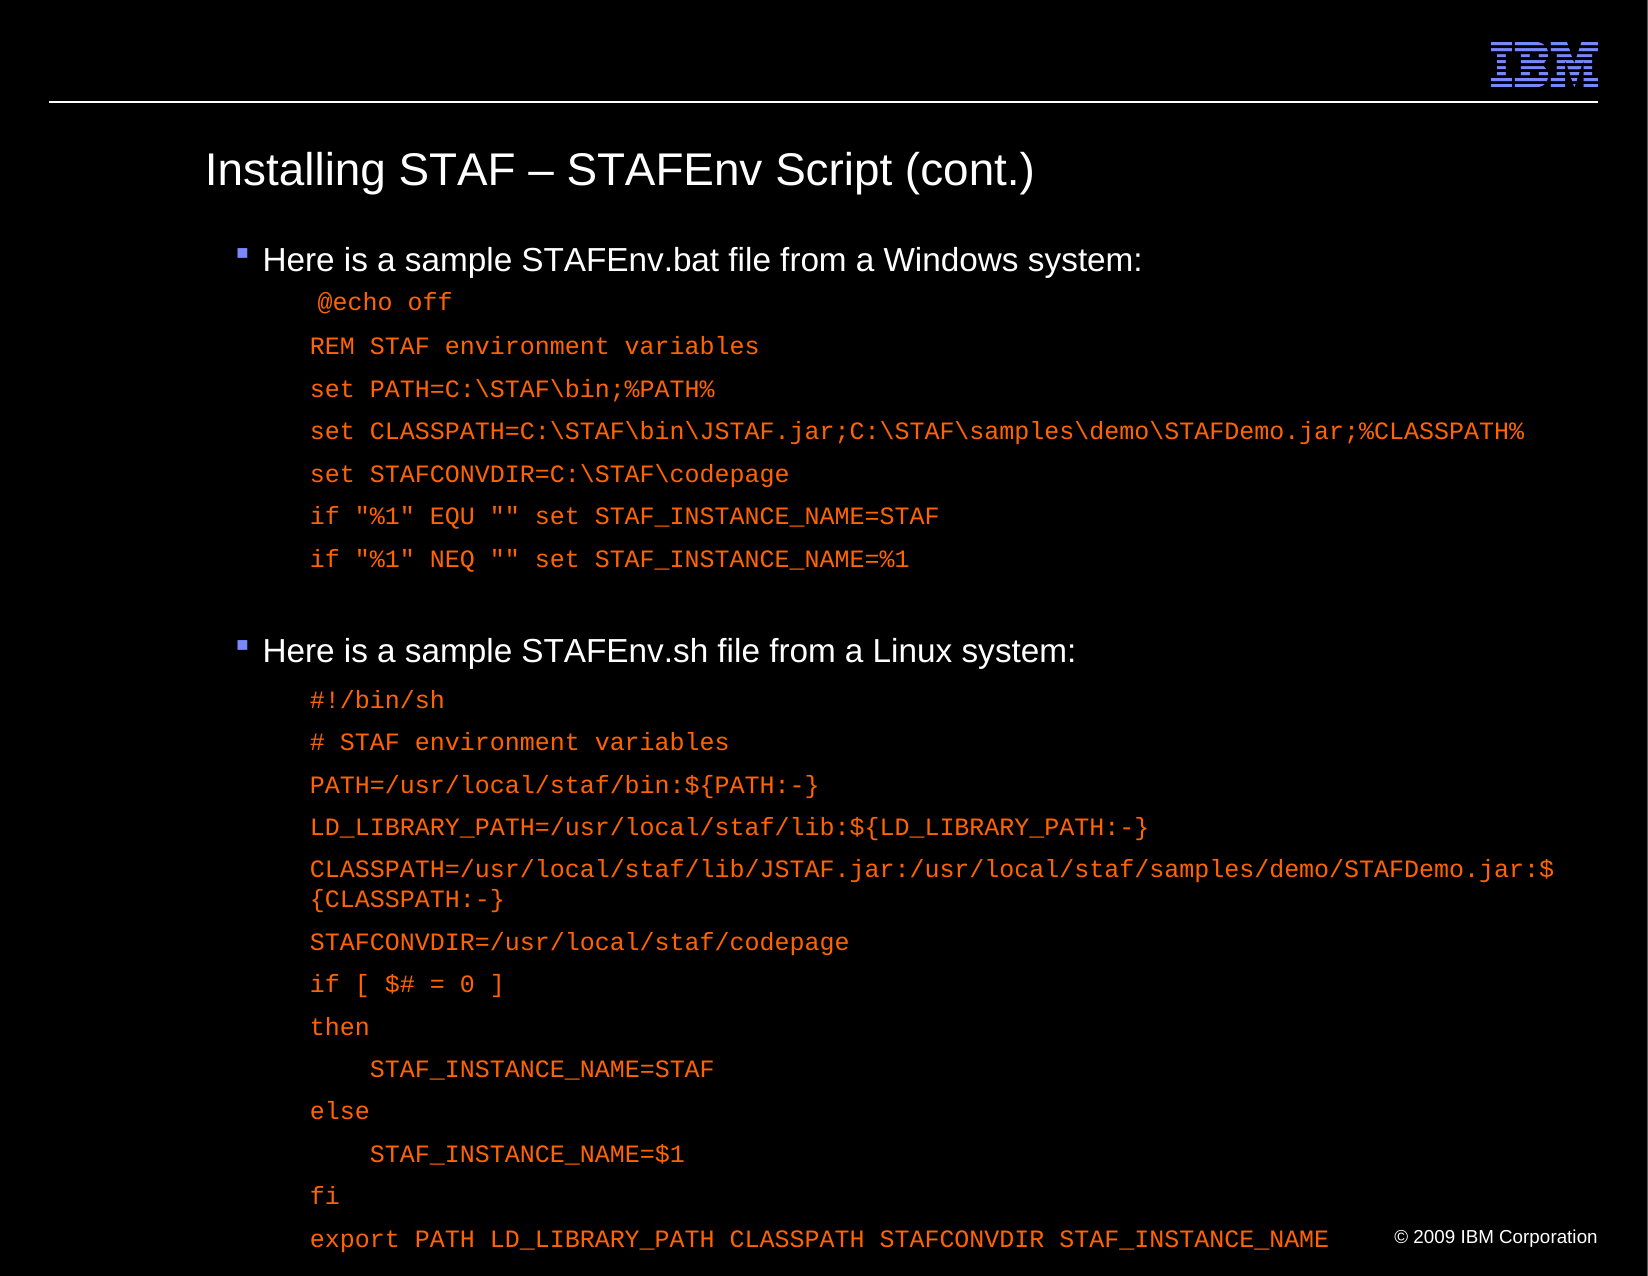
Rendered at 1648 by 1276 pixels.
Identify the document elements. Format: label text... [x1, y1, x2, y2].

text_box Here is a sample STAFEnv.bat file from a Windows system: @echo off REM STAF environment variables set PATH=C:\STAF\bin;%PATH% set CLASSPATH=C:\STAF\bin\JSTAF.jar;C:\STAF\samples\demo\STAFDemo.jar;%CLASSPATH% set STAFCONVDIR=C:\STAF\codepage if "%1" EQU "" set STAF_INSTANCE_NAME=STAF if "%1" NEQ "" set STAF_INSTANCE_NAME=%1 Here is a sample STAFEnv.sh file from a Linux system: #!/bin/sh # STAF environment variables PATH=/usr/local/staf/bin:${PATH:-} LD_LIBRARY_PATH=/usr/local/staf/lib:${LD_LIBRARY_PATH:-} CLASSPATH=/usr/local/staf/lib/JSTAF.jar:/usr/local/staf/samples/demo/STAFDemo.jar:${CLASSPATH:-} STAFCONVDIR=/usr/local/staf/codepage if [ $# = 0 ] then STAF_INSTANCE_NAME=STAF else STAF_INSTANCE_NAME=$1 fi export PATH LD_LIBRARY_PATH CLASSPATH STAFCONVDIR STAF_INSTANCE_NAME [235, 237, 1599, 1253]
title Installing STAF – STAFEnv Script (cont.) [188, 137, 1648, 231]
picture [1491, 42, 1598, 87]
